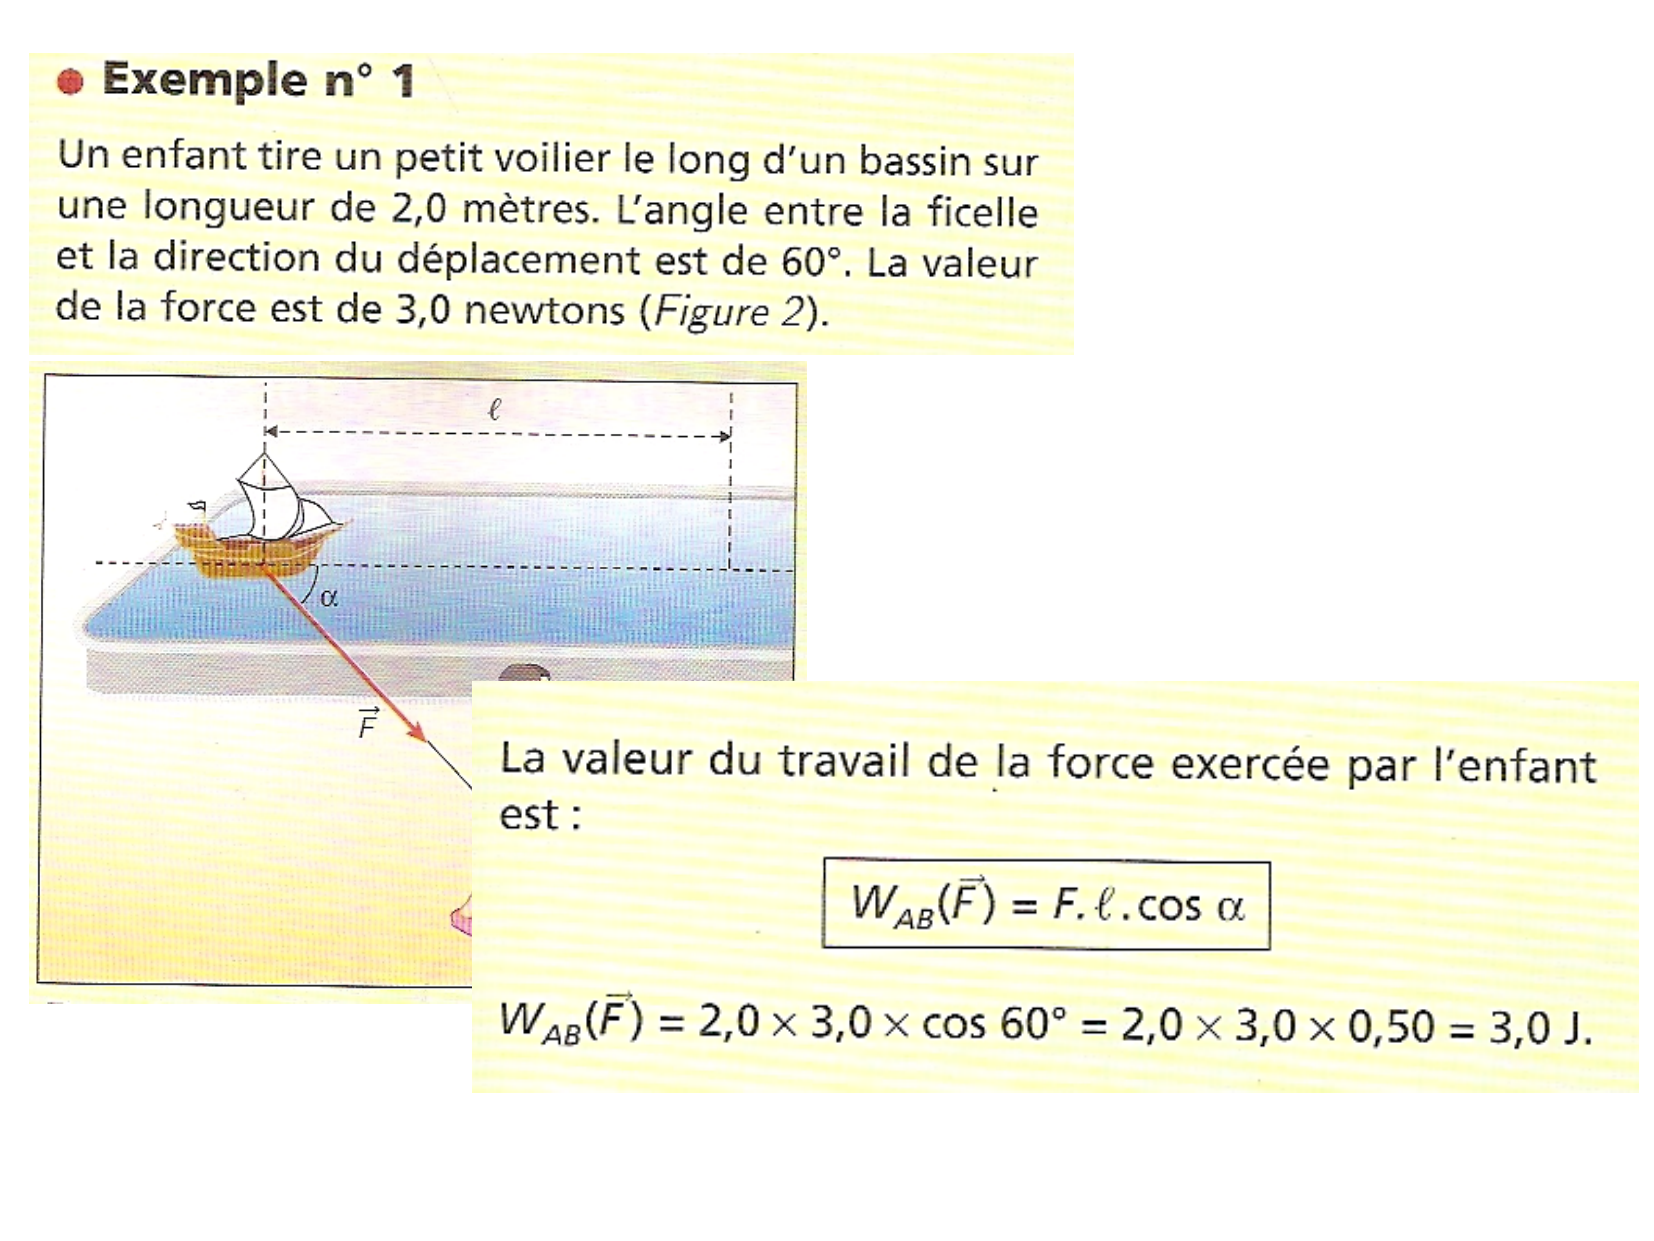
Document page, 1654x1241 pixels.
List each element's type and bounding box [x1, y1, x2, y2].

picture [29, 53, 1074, 355]
picture [29, 361, 1639, 1093]
